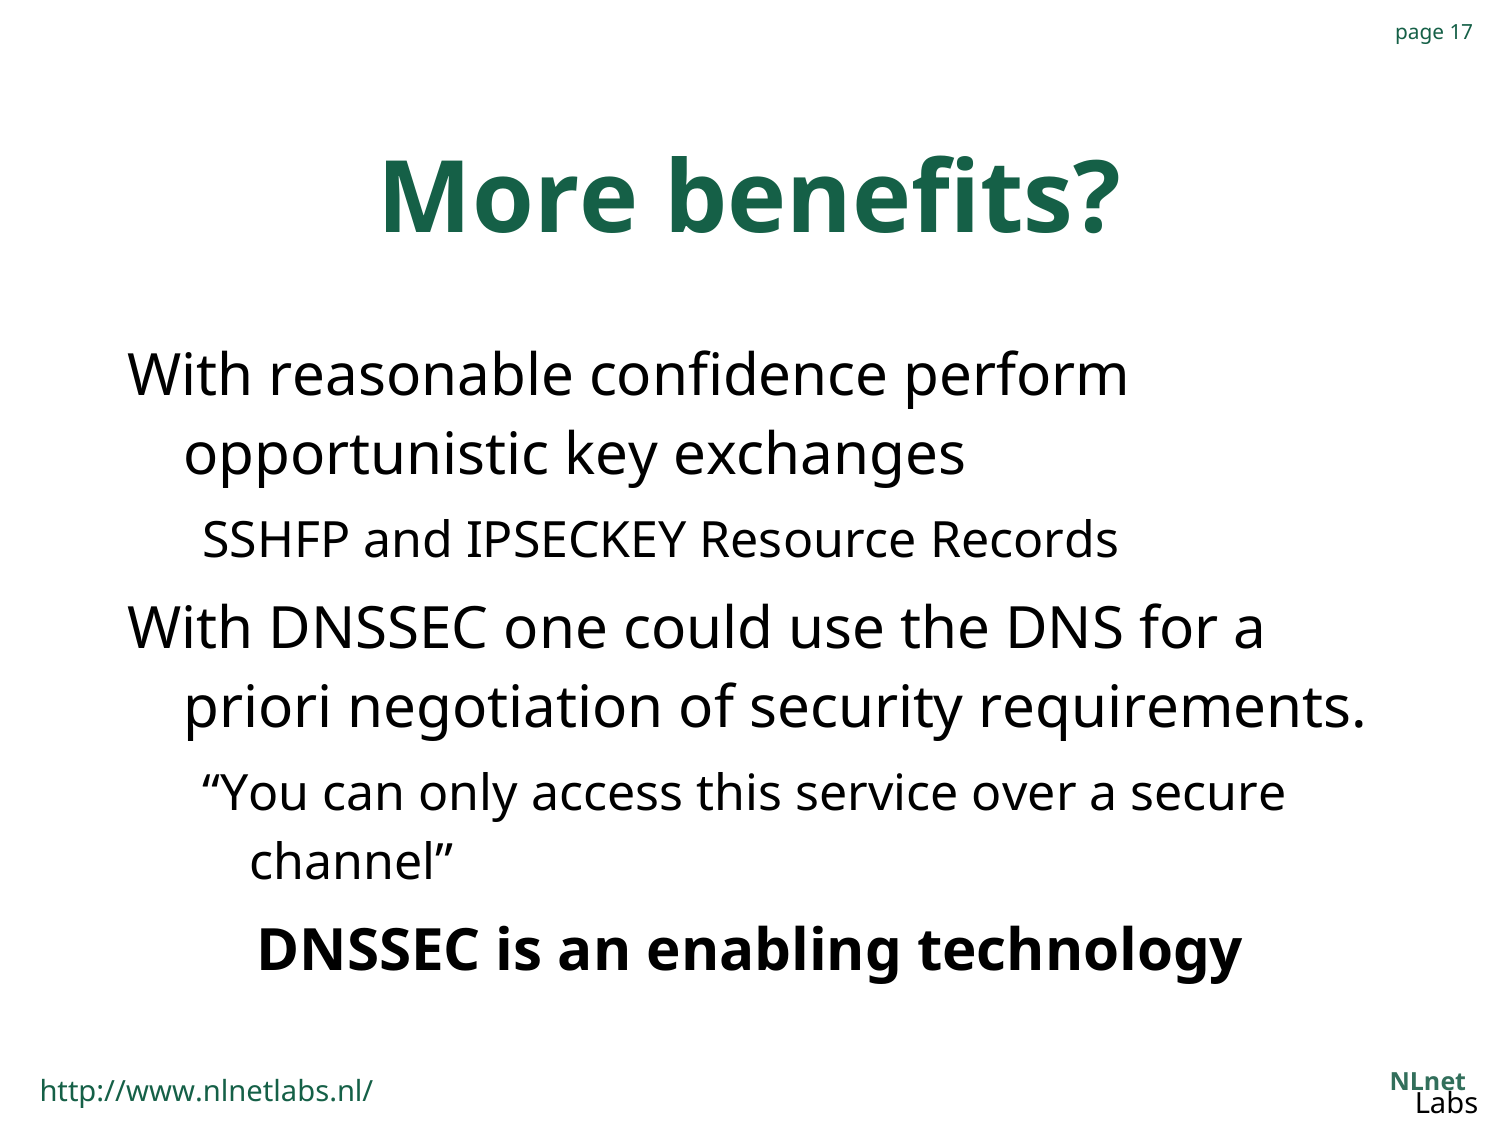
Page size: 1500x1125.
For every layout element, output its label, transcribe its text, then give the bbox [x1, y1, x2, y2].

title More benefits? [112, 99, 1388, 288]
list With reasonable confidence perform opportunistic key exchanges SSHFP and IPSECKEY Resource Records With DNSSEC one could use the DNS for a priori negotiation of security requirements. “You can only access this service over a secure channel” DNSSEC is an enabling technology [112, 324, 1388, 1001]
